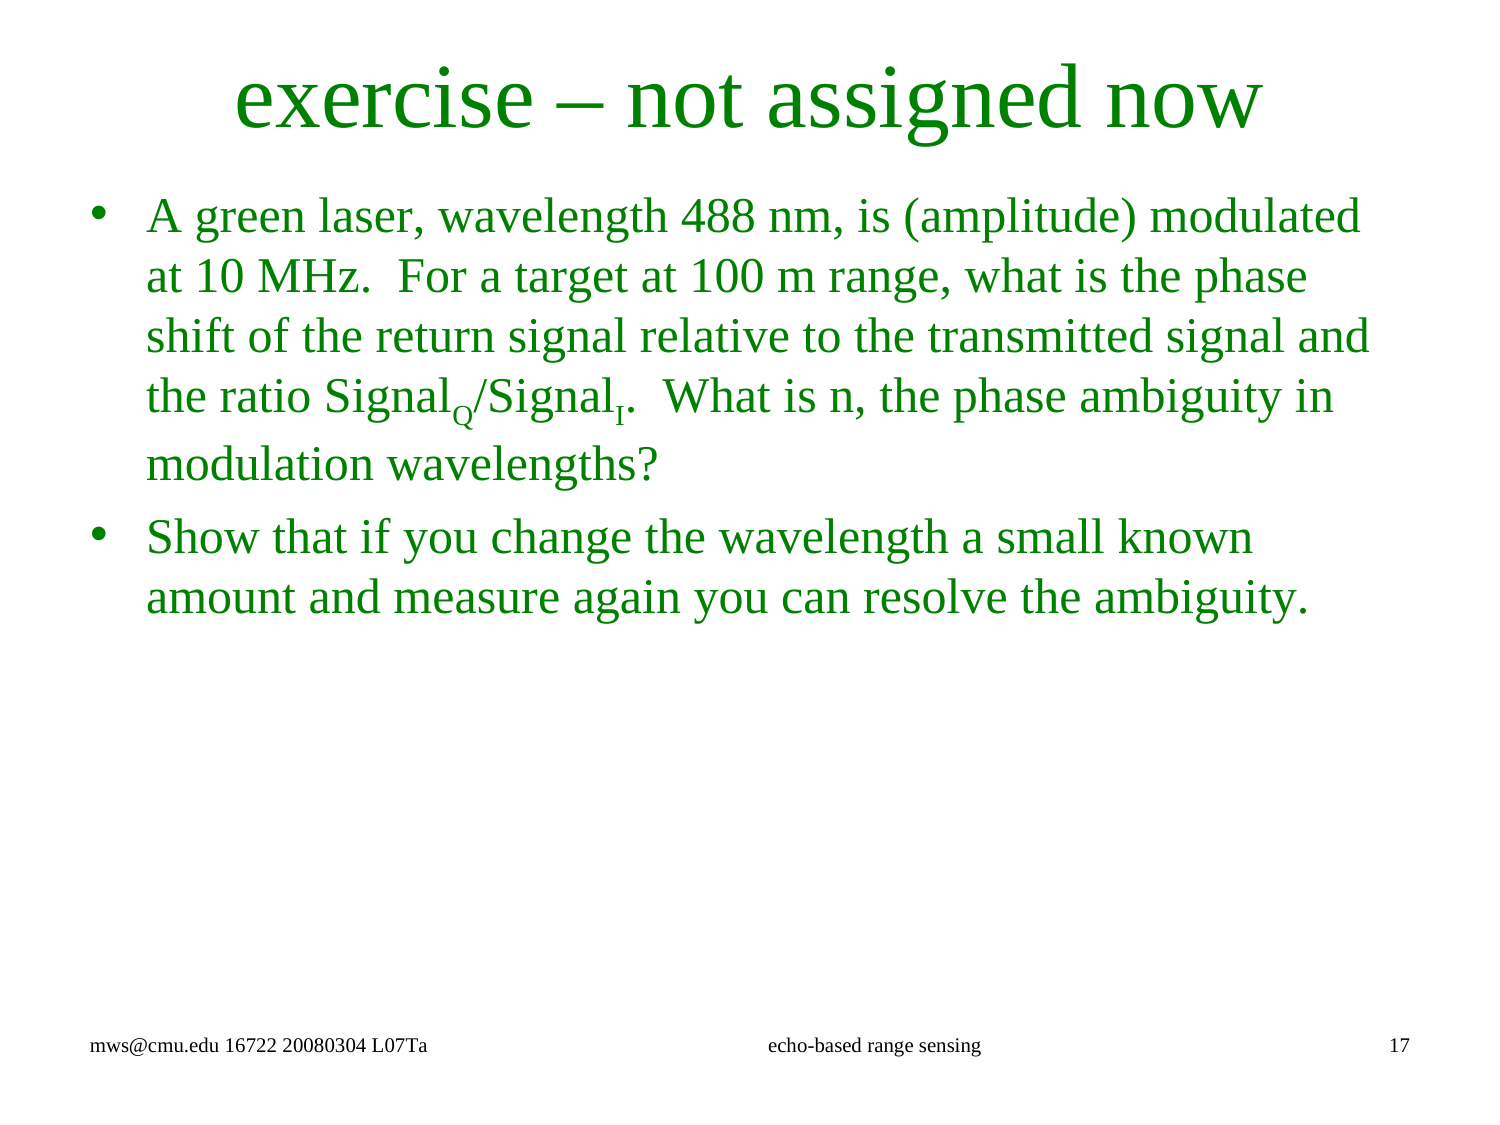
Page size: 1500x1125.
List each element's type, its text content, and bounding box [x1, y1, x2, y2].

text_box exercise – not assigned now [75, 28, 1426, 154]
text_box echo-based range sensing [599, 1024, 1150, 1103]
text_box <number> [1187, 1024, 1426, 1103]
text_box mws@cmu.edu 16722 20080304 L07Ta [74, 1024, 563, 1103]
text_box A green laser, wavelength 488 nm, is (amplitude) modulated at 10 MHz. For a target at 100 m range, what is the phase shift of the return signal relative to the transmitted signal and the ratio SignalQ/SignalI. What is n, the phase ambiguity in modulation wavelengths? Show that if you change the wavelength a small known amount and measure again you can resolve the ambiguity. [75, 174, 1426, 1006]
